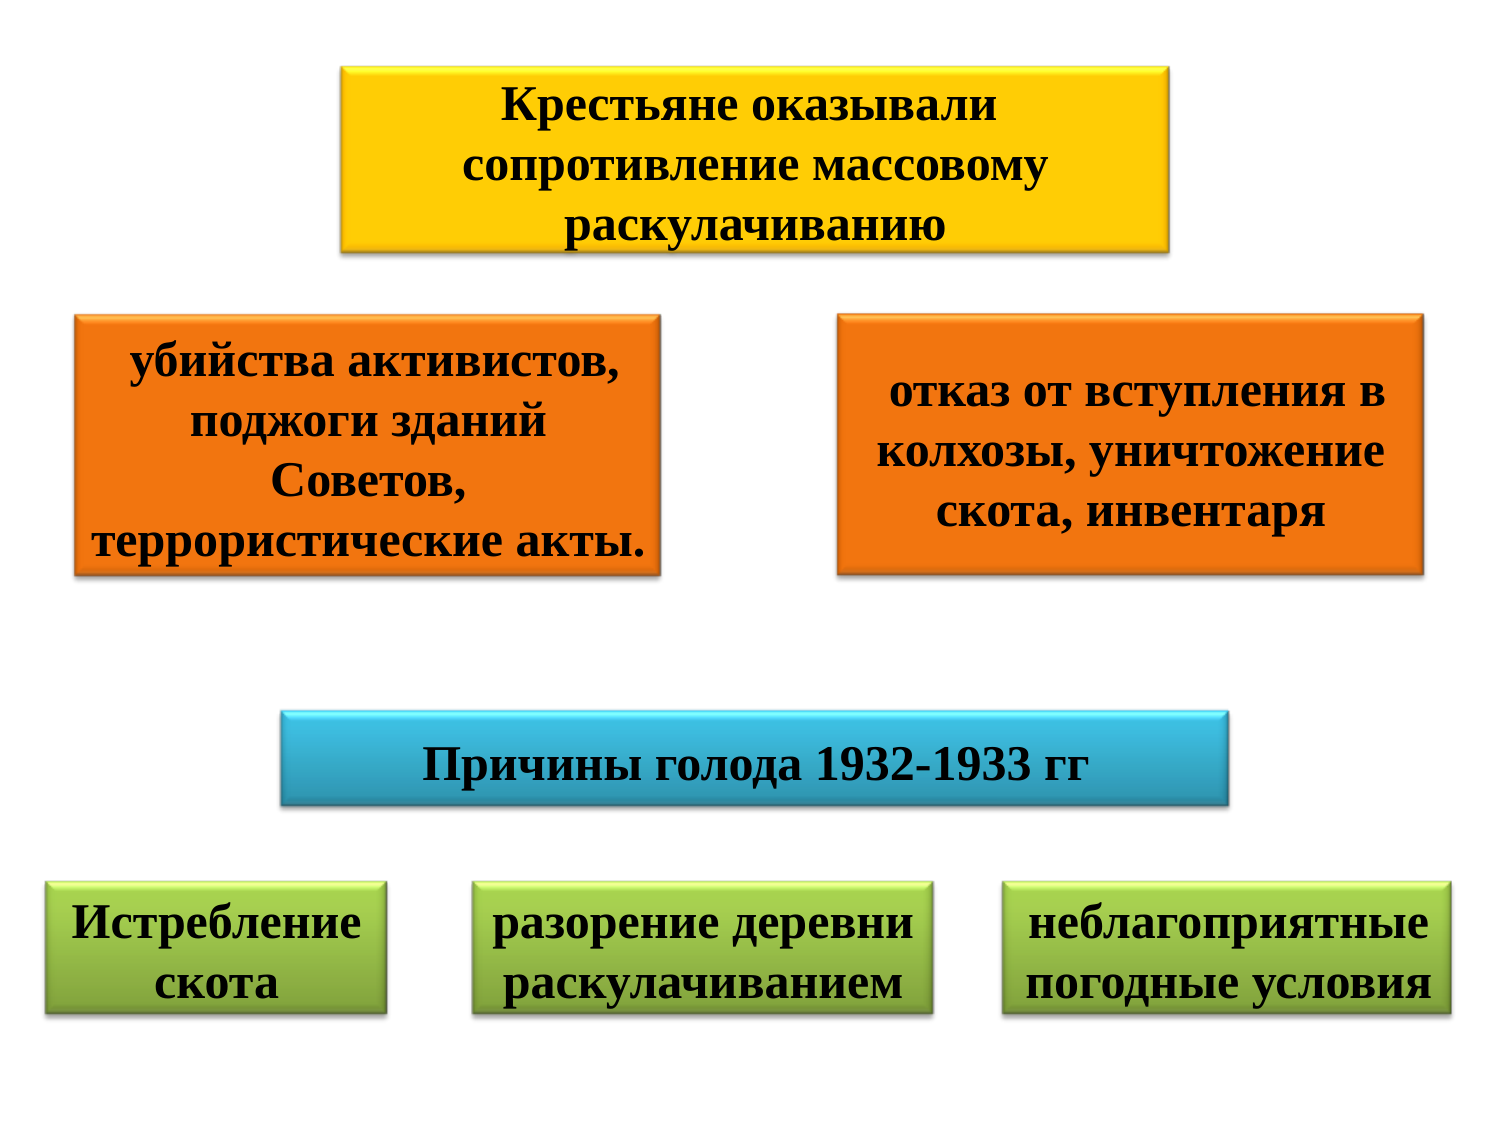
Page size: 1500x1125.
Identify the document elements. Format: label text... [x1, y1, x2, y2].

picture [332, 49, 1178, 266]
picture [985, 867, 1483, 1027]
picture [51, 305, 696, 589]
text_box неблагоприятные погодные условия [1004, 882, 1453, 1015]
text_box отказ от вступления в колхозы, уничтожение скота, инвентаря [838, 316, 1424, 576]
text_box Причины голода 1932-1933 гг [283, 712, 1229, 808]
picture [31, 867, 411, 1027]
text_box разорение деревни раскулачиванием [473, 882, 933, 1015]
picture [453, 867, 966, 1027]
text_box Истребление скота [46, 882, 387, 1015]
text_box Крестьяне оказывали сопротивление массовому раскулачиванию [342, 67, 1169, 254]
text_box убийства активистов, поджоги зданий Советов, террористические акты. [75, 316, 662, 577]
picture [272, 706, 1238, 819]
picture [828, 309, 1437, 588]
